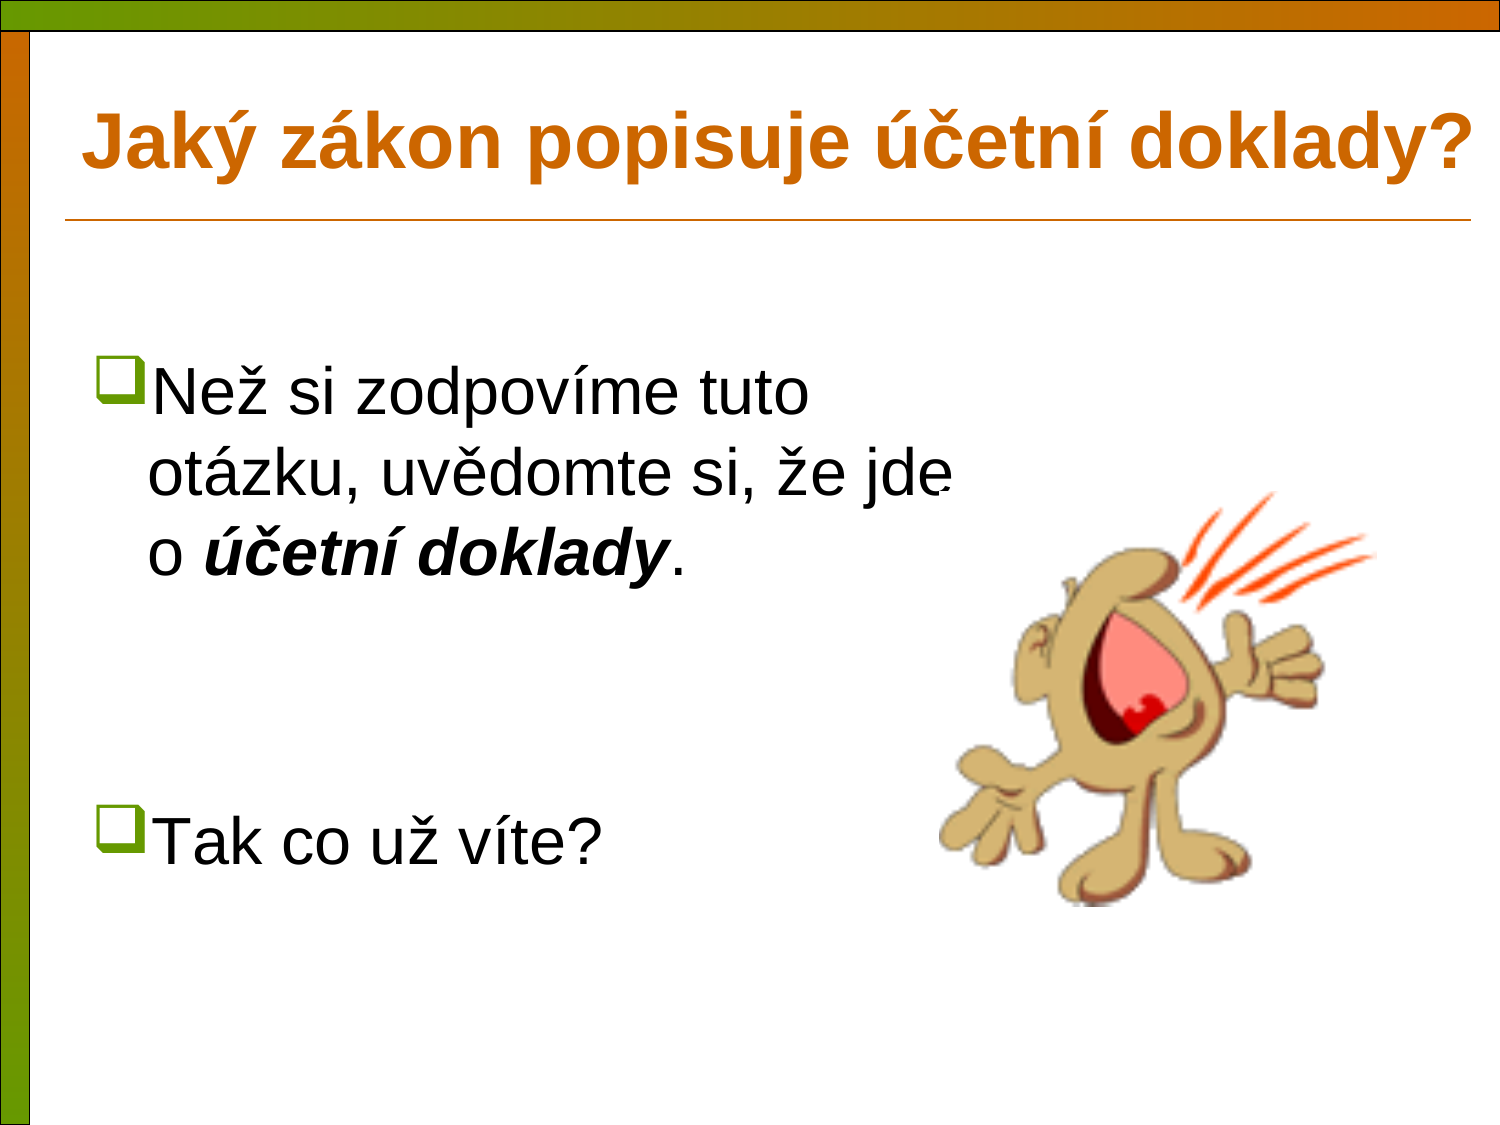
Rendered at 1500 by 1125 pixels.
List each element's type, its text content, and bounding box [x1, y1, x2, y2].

picture [939, 491, 1377, 907]
title Jaký zákon popisuje účetní doklady? [30, 42, 1500, 231]
text_box [0, 0, 1500, 1125]
list Než si zodpovíme tuto otázku, uvědomte si, že jde o účetní doklady. Tak co už víte? [76, 340, 1012, 1125]
